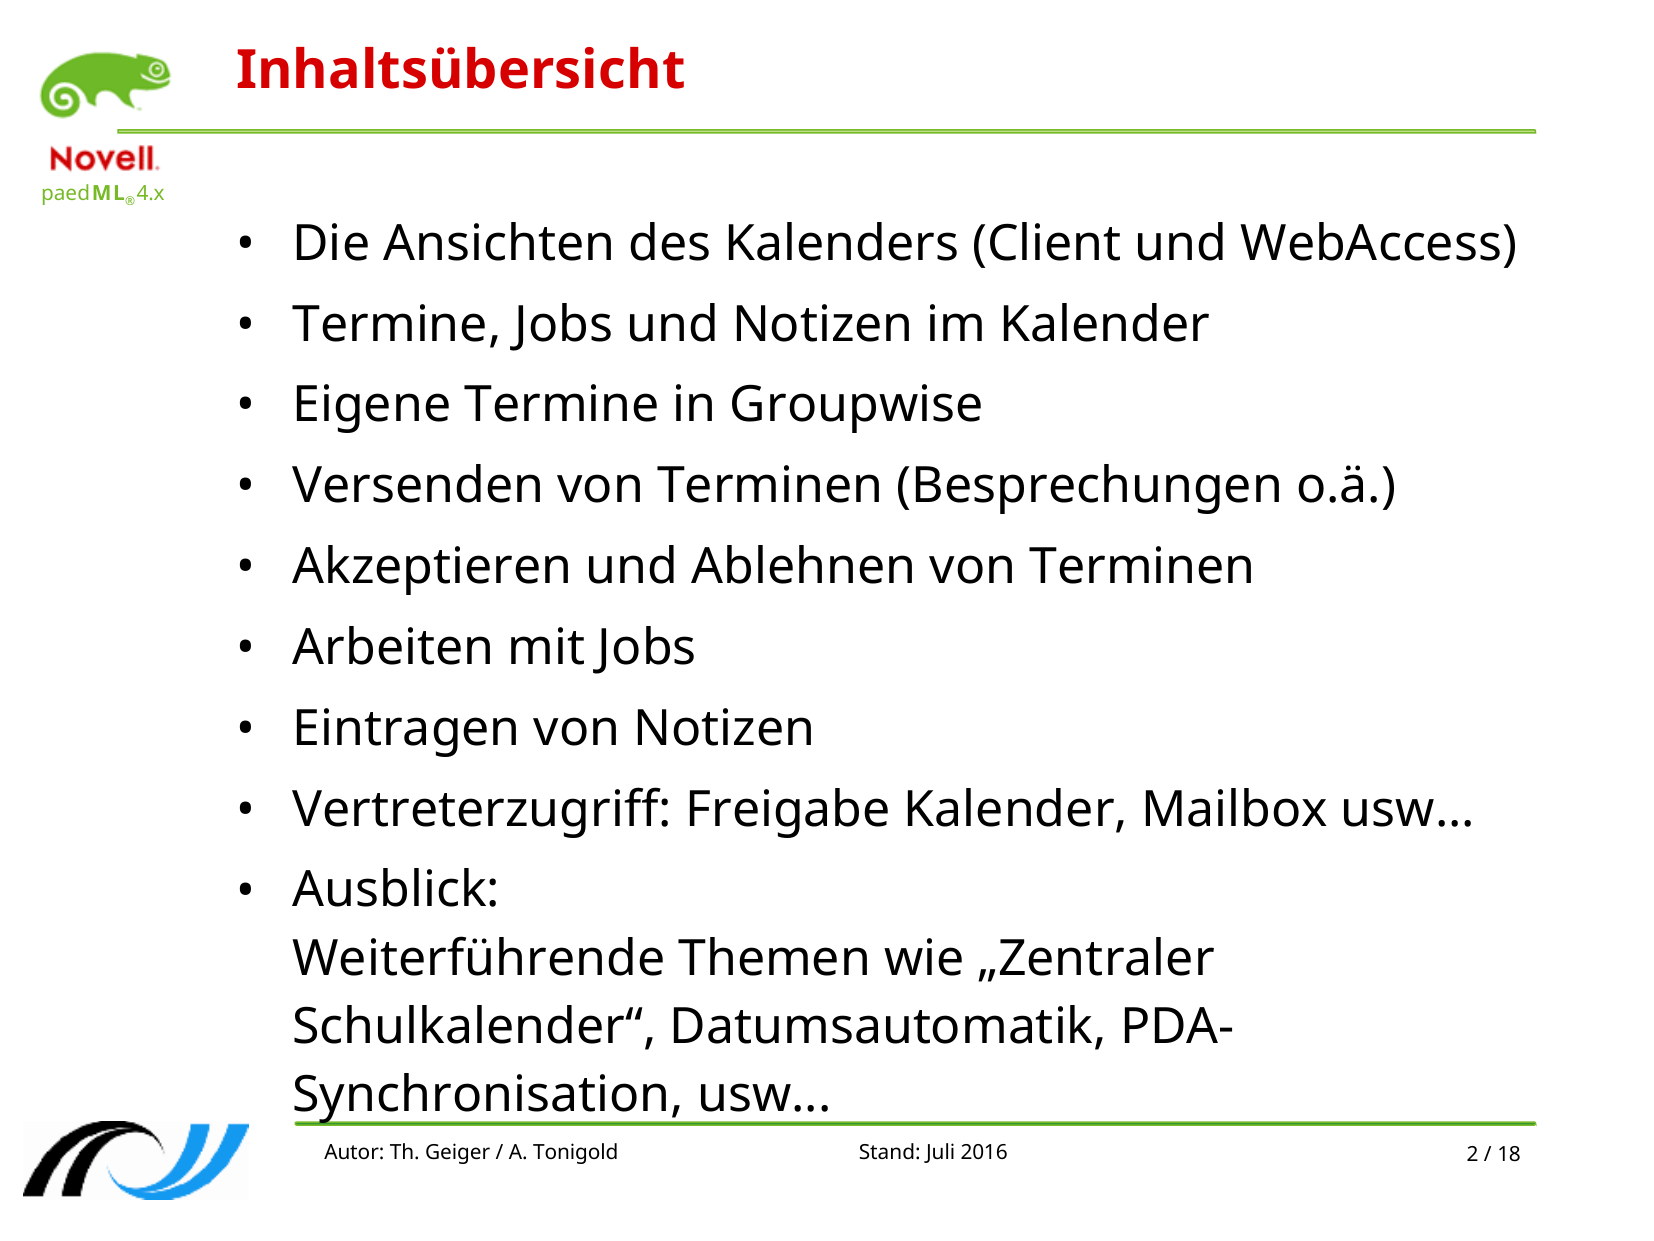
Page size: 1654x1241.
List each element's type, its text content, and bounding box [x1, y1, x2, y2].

picture [23, 1121, 249, 1200]
text_box [590, 501, 916, 574]
list Die Ansichten des Kalenders (Client und WebAccess) Termine, Jobs und Notizen im Kalender Eigene Termine in Groupwise Versenden von Terminen (Besprechungen o.ä.) Akzeptieren und Ablehnen von Terminen Arbeiten mit Jobs Eintragen von Notizen Vertreterzugriff: Freigabe Kalender, Mailbox usw... Ausblick: Weiterführende Themen wie „Zentraler Schulkalender“, Datumsautomatik, PDA-Synchronisation, usw... [236, 206, 1565, 1064]
title Inhaltsübersicht [236, 17, 1536, 119]
picture [26, 35, 184, 193]
